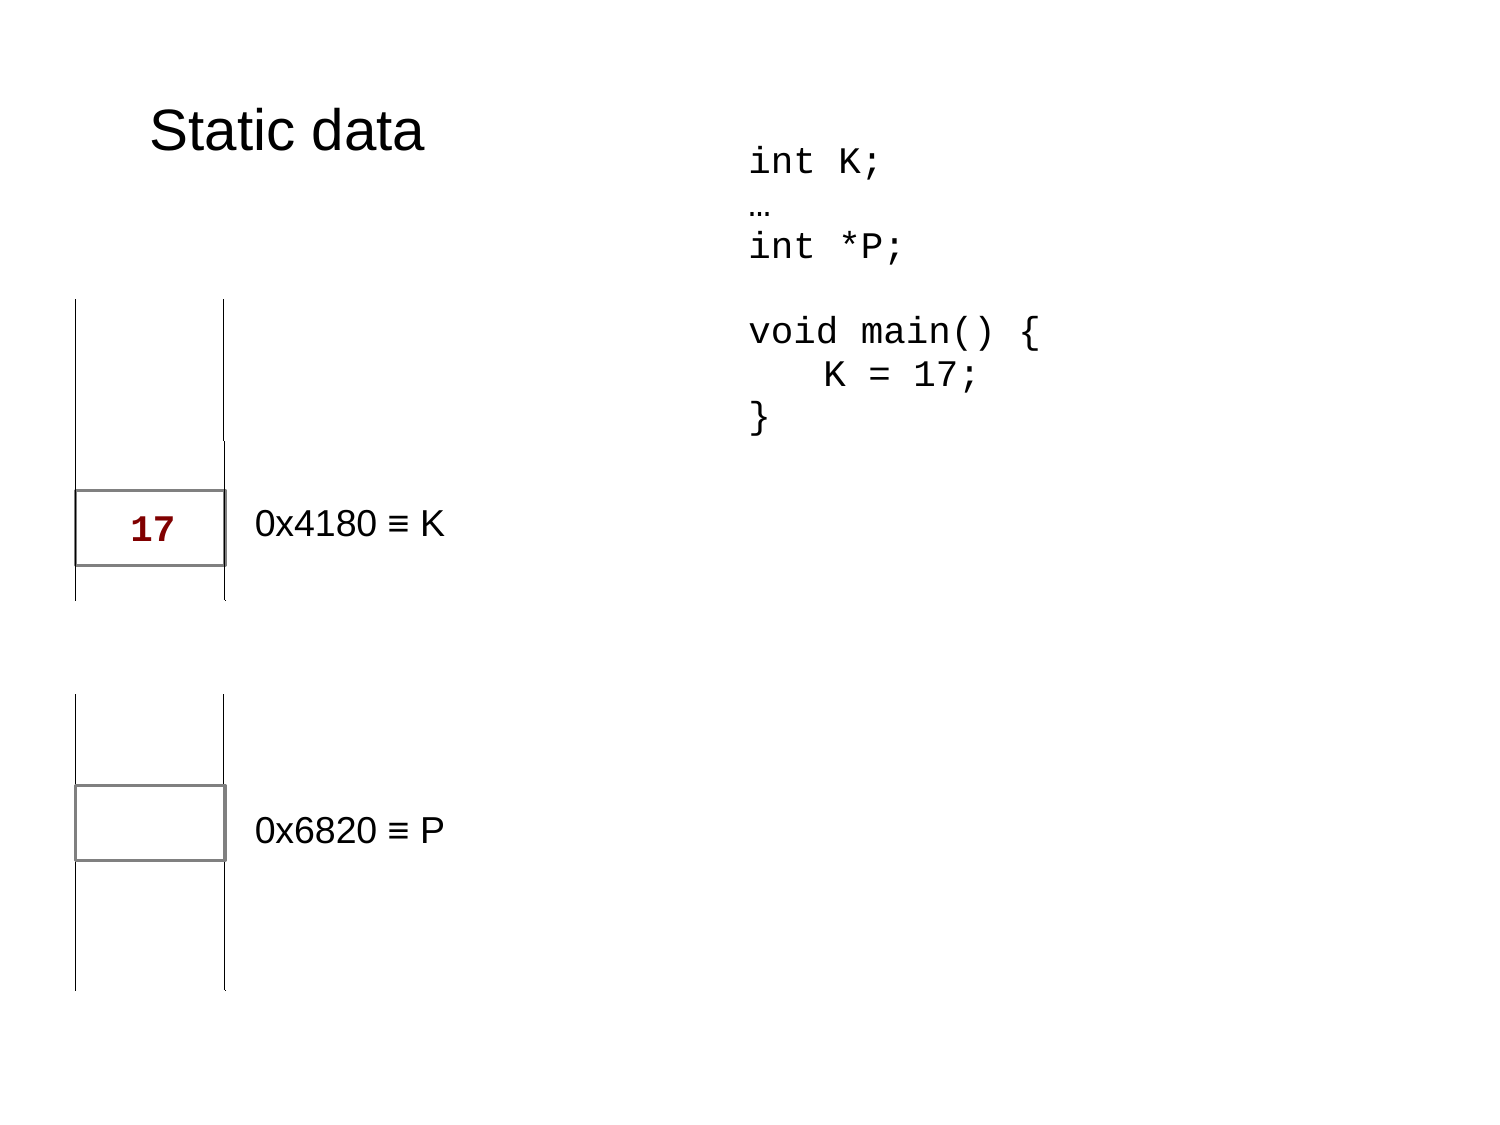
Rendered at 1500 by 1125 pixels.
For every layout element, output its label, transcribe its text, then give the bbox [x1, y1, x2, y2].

text_box Static data [135, 90, 1156, 235]
text_box 0x6820 ≡ P [240, 801, 706, 862]
text_box 0x4180 ≡ K [240, 494, 706, 555]
text_box int K; … int *P; void main() { K = 17; } [733, 135, 1454, 413]
text_box 17 [90, 503, 216, 556]
